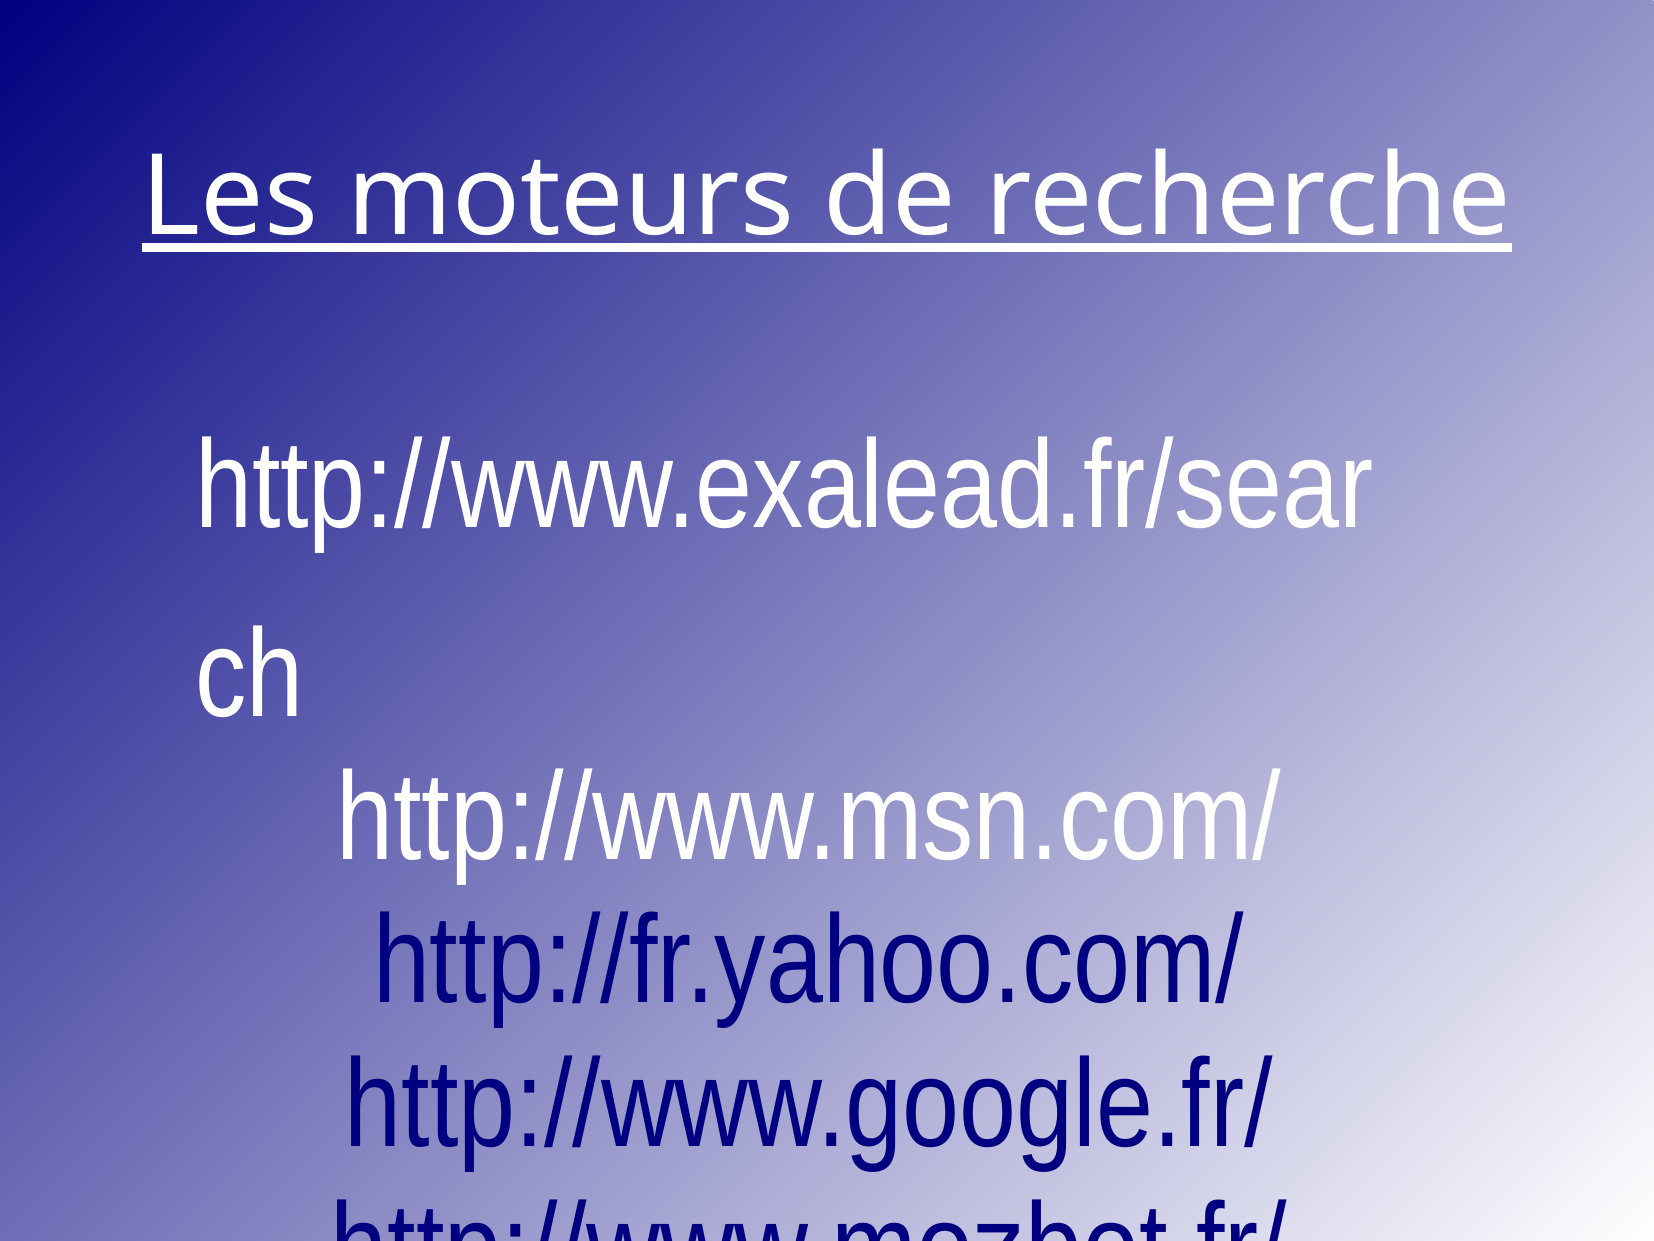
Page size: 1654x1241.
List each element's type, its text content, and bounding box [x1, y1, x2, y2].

title Les moteurs de recherche [82, 49, 1571, 257]
subtitle http://www.exalead.fr/search http://www.msn.com/ http://fr.yahoo.com/ http://www.google.fr/ http://www.mozbot.fr/ [194, 379, 1388, 1164]
